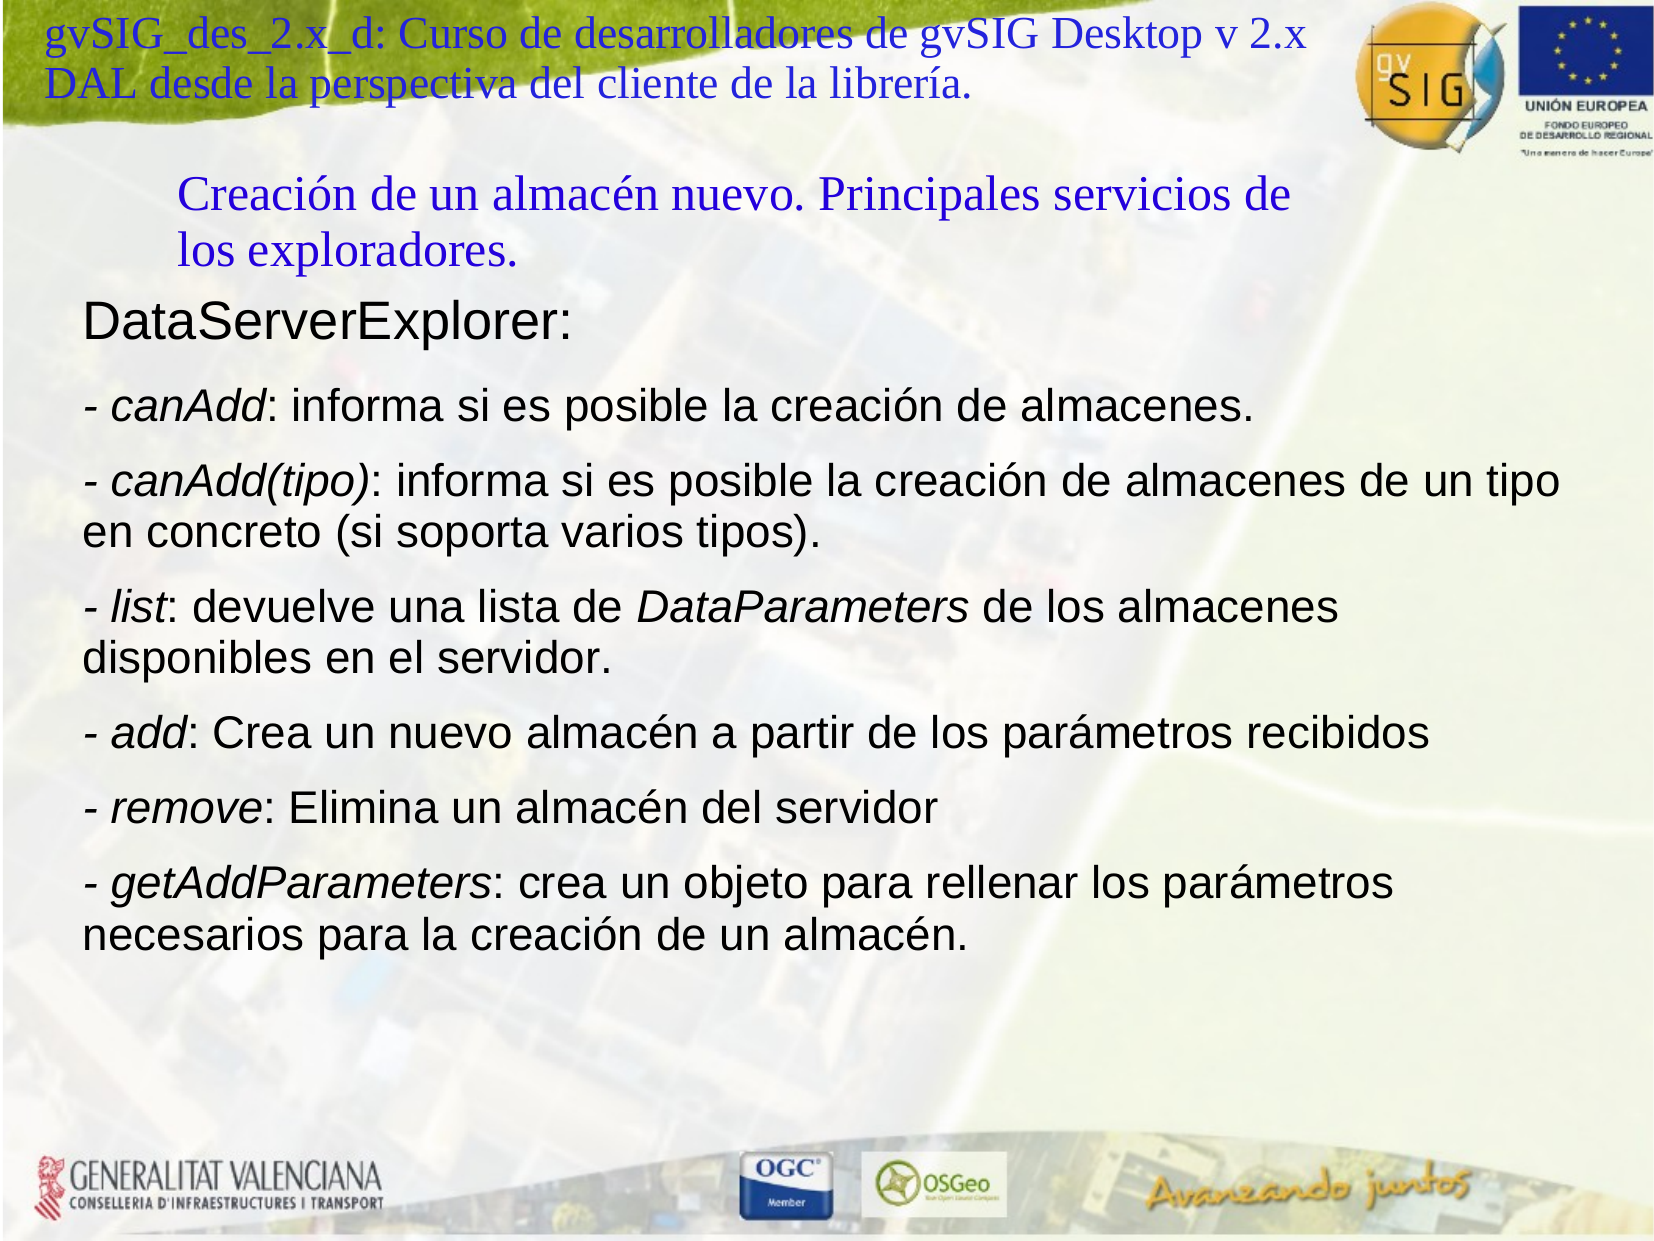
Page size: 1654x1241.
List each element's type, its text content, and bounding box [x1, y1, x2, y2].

picture [2, 0, 1654, 1241]
list DataServerExplorer: - canAdd: informa si es posible la creación de almacenes. - canAdd(tipo): informa si es posible la creación de almacenes de un tipo en concreto (si soporta varios tipos). - list: devuelve una lista de DataParameters de los almacenes disponibles en el servidor. - add: Crea un nuevo almacén a partir de los parámetros recibidos - remove: Elimina un almacén del servidor - getAddParameters: crea un objeto para rellenar los parámetros necesarios para la creación de un almacén. [82, 290, 1571, 995]
title Creación de un almacén nuevo. Principales servicios de los exploradores. [177, 88, 1329, 290]
